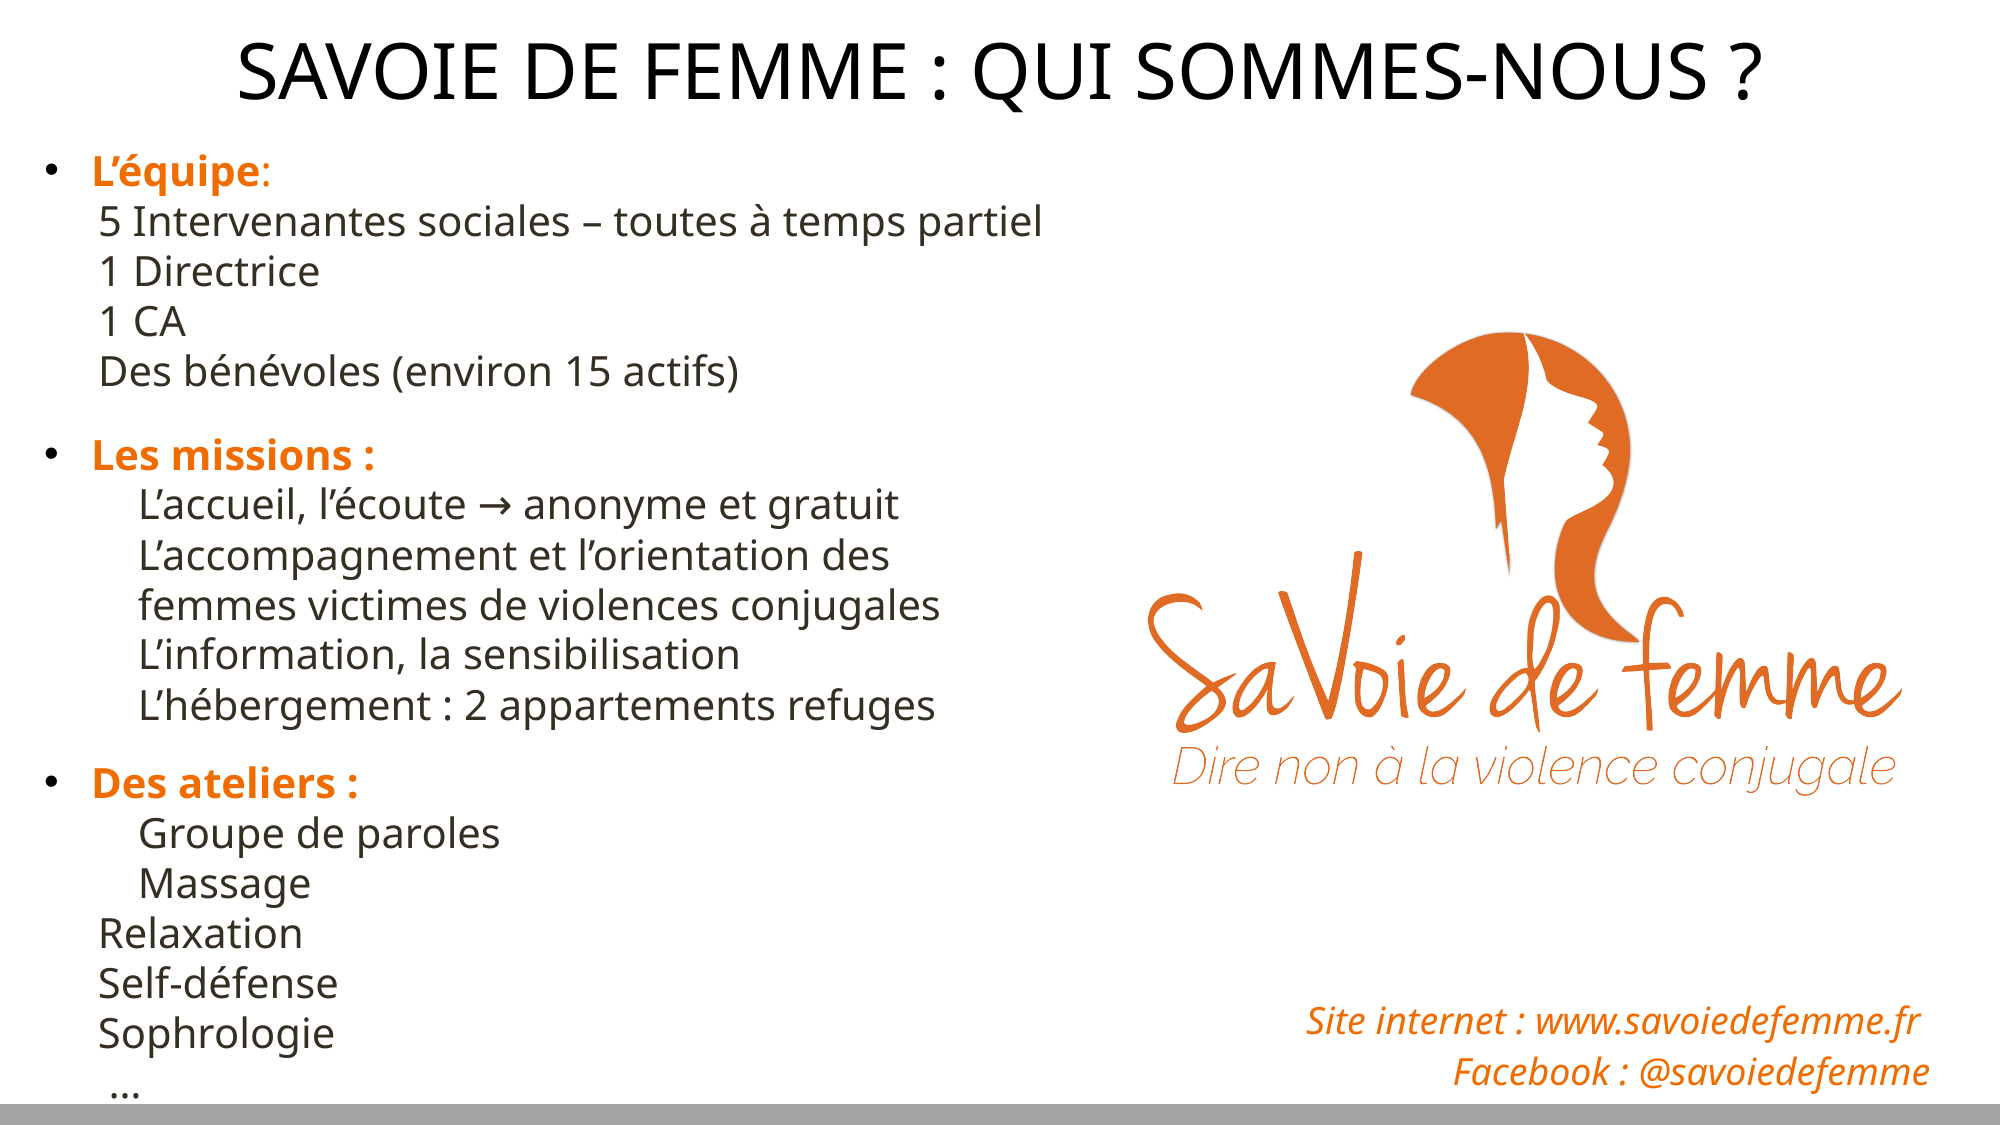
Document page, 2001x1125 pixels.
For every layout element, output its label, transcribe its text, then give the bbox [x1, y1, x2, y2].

text_box Site internet : www.savoiedefemme.fr Facebook : @savoiedefemme [1291, 990, 2000, 1101]
text_box L’équipe: 5 Intervenantes sociales – toutes à temps partiel 1 Directrice 1 CA Des bénévoles (environ 15 actifs) [29, 137, 1127, 402]
title SAVOIE DE FEMME : QUI SOMMES-NOUS ? [68, 17, 1932, 172]
picture [1126, 316, 1932, 809]
text_box Les missions : L’accueil, l’écoute → anonyme et gratuit L’accompagnement et l’orientation des femmes victimes de violences conjugales L’information, la sensibilisation L’hébergement : 2 appartements refuges [29, 421, 1029, 736]
text_box Des ateliers : Groupe de paroles Massage Relaxation Self-défense Sophrologie … [29, 749, 1029, 1114]
